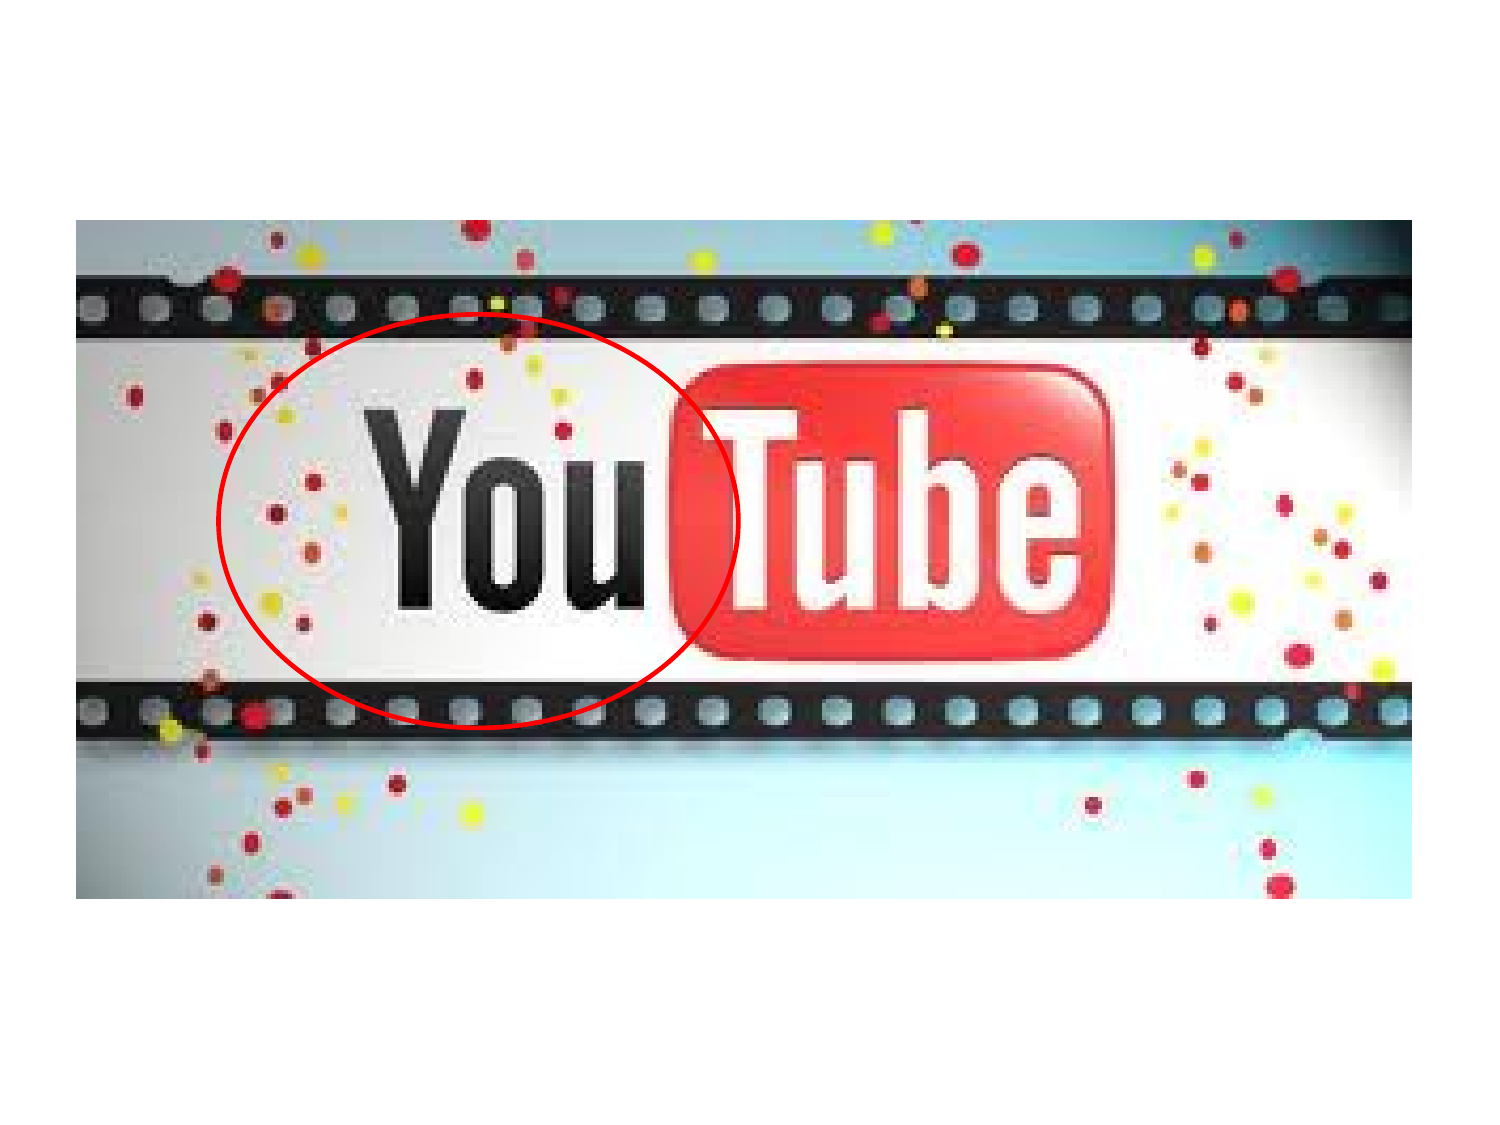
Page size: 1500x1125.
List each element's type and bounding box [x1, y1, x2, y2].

picture [76, 220, 1412, 899]
